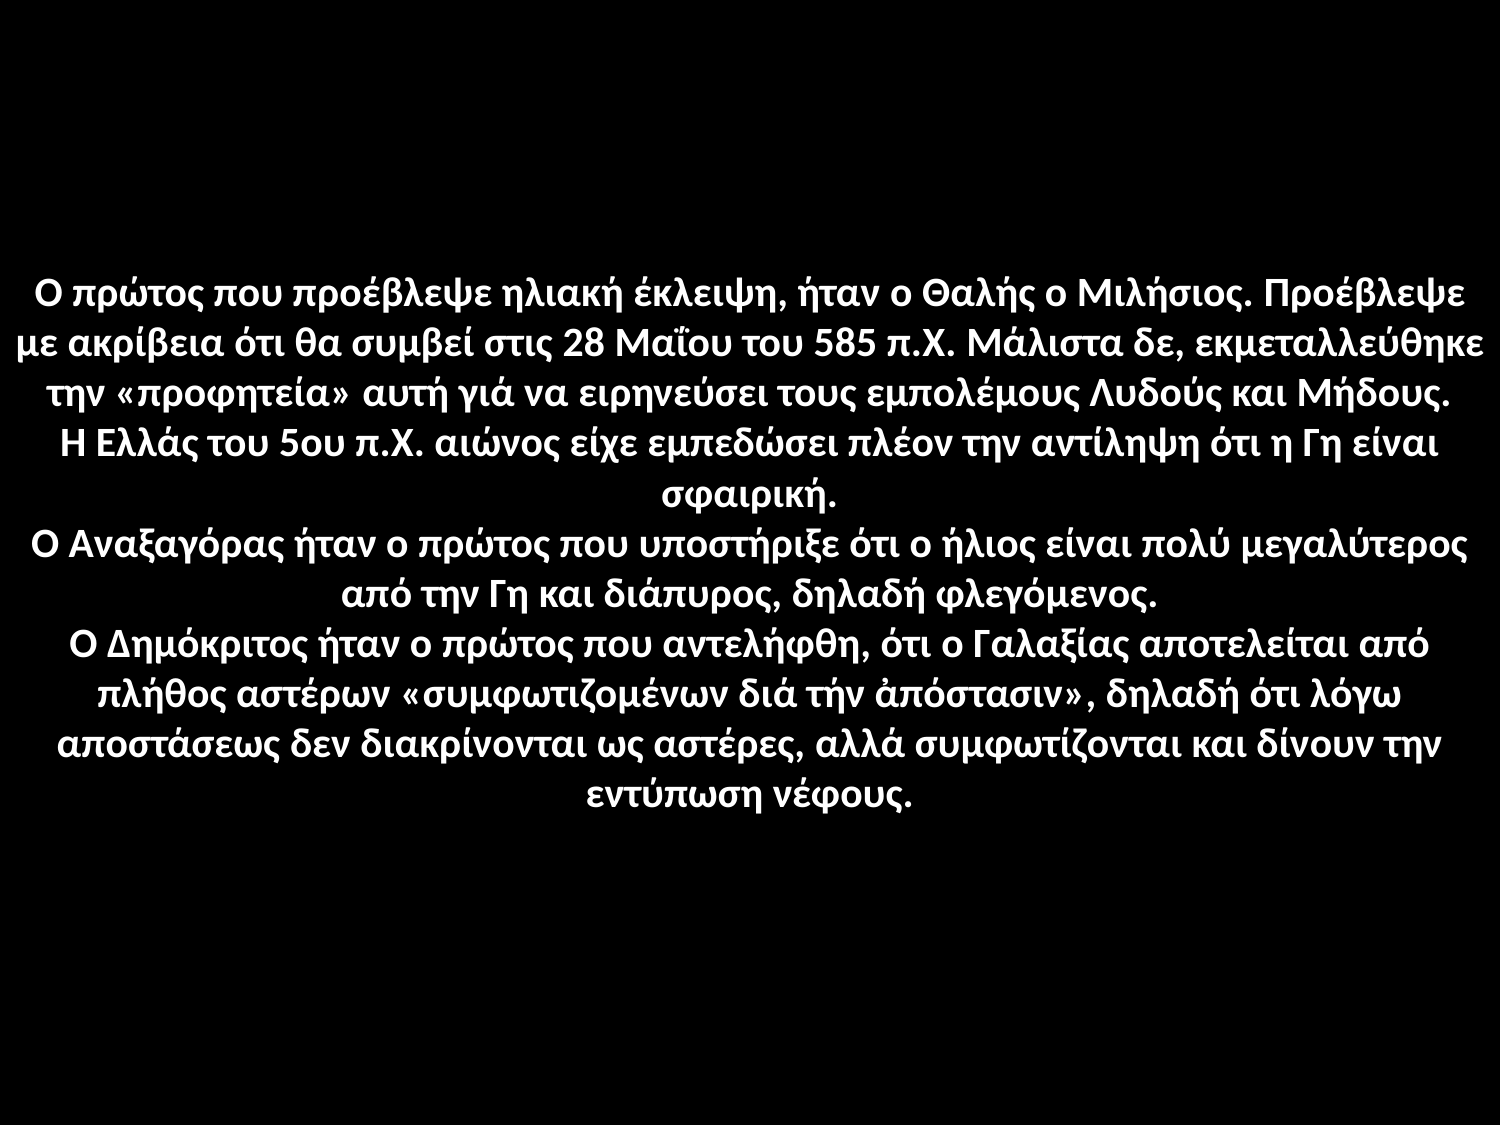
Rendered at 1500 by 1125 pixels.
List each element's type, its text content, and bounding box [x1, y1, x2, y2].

text_box Ο πρώτος που προέβλεψε ηλιακή έκλειψη, ήταν ο Θαλής ο Μιλήσιος. Προέβλεψε με ακρίβεια ότι θα συμβεί στις 28 Μαΐου του 585 π.Χ. Μάλιστα δε, εκμεταλλεύθηκε την «προφητεία» αυτή γιά να ειρηνεύσει τους εμπολέμους Λυδούς και Μήδους. Η Ελλάς του 5ου π.Χ. αιώνος είχε εμπεδώσει πλέον την αντίληψη ότι η Γη είναι σφαιρική. Ο Αναξαγόρας ήταν ο πρώτος που υποστήριξε ότι ο ήλιος είναι πολύ μεγαλύτερος από την Γη και διάπυρος, δηλαδή φλεγόμενος. Ο Δημόκριτος ήταν ο πρώτος που αντελήφθη, ότι ο Γαλαξίας αποτελείται από πλήθος αστέρων «συμφωτιζομένων διά τήν ἀπόστασιν», δηλαδή ότι λόγω αποστάσεως δεν διακρίνονται ως αστέρες, αλλά συμφωτίζονται και δίνουν την εντύπωση νέφους. [0, 257, 1500, 823]
